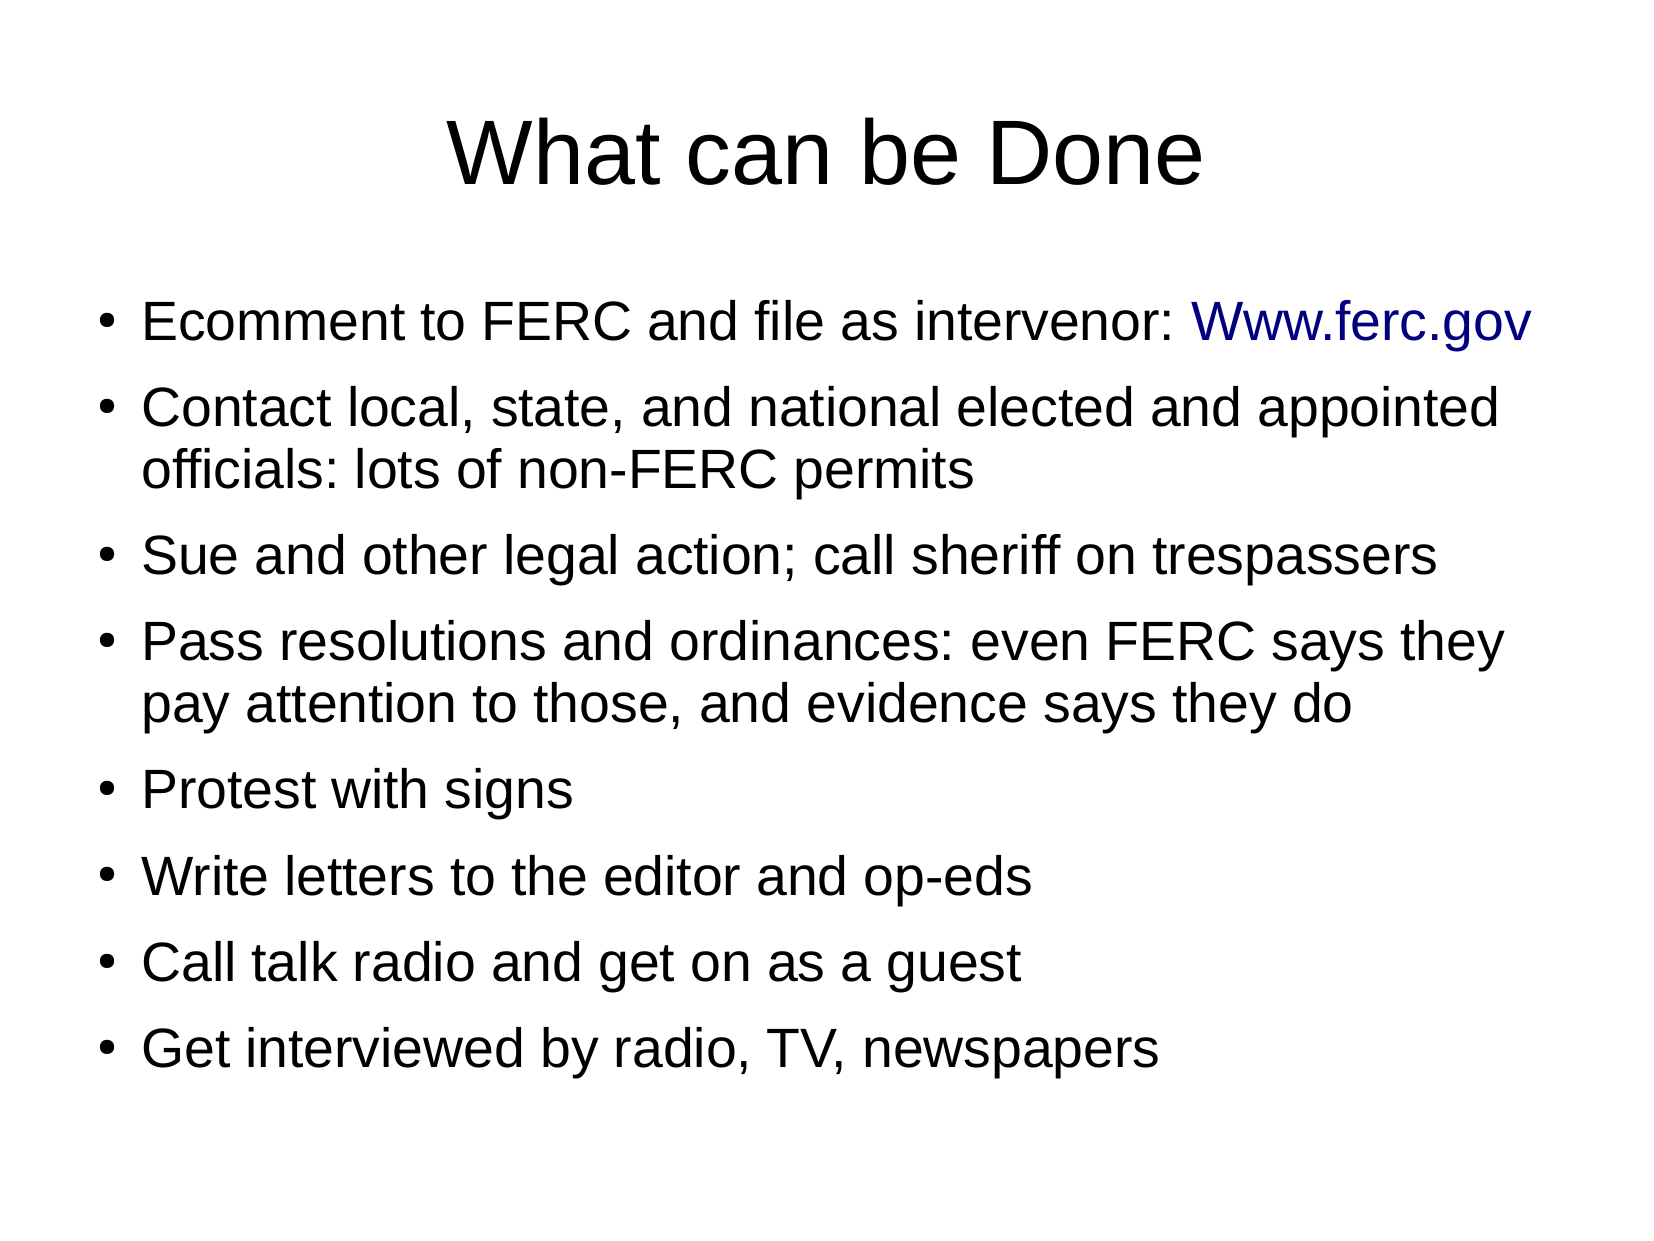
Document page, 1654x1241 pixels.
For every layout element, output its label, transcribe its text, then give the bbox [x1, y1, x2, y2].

list Ecomment to FERC and file as intervenor: Www.ferc.gov Contact local, state, and national elected and appointed officials: lots of non-FERC permits Sue and other legal action; call sheriff on trespassers Pass resolutions and ordinances: even FERC says they pay attention to those, and evidence says they do Protest with signs Write letters to the editor and op-eds Call talk radio and get on as a guest Get interviewed by radio, TV, newspapers [82, 290, 1571, 1096]
title What can be Done [82, 49, 1571, 257]
